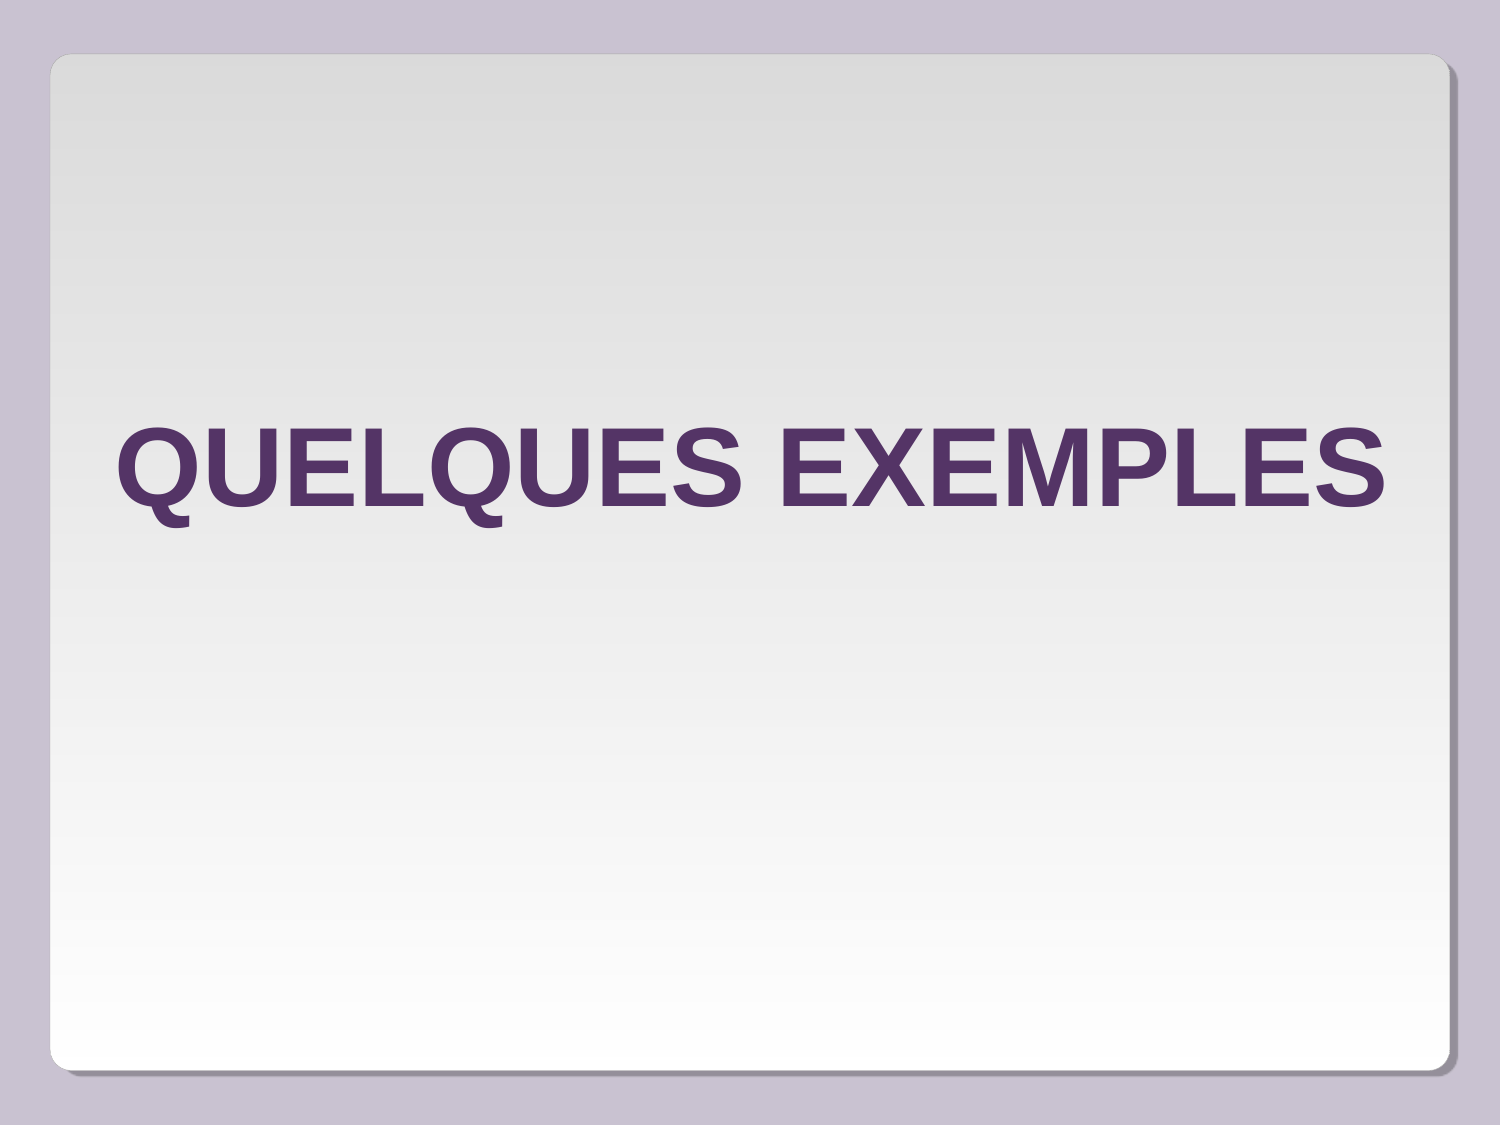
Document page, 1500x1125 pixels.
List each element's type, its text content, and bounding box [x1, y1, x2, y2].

text_box QUELQUES EXEMPLES [100, 386, 1437, 538]
